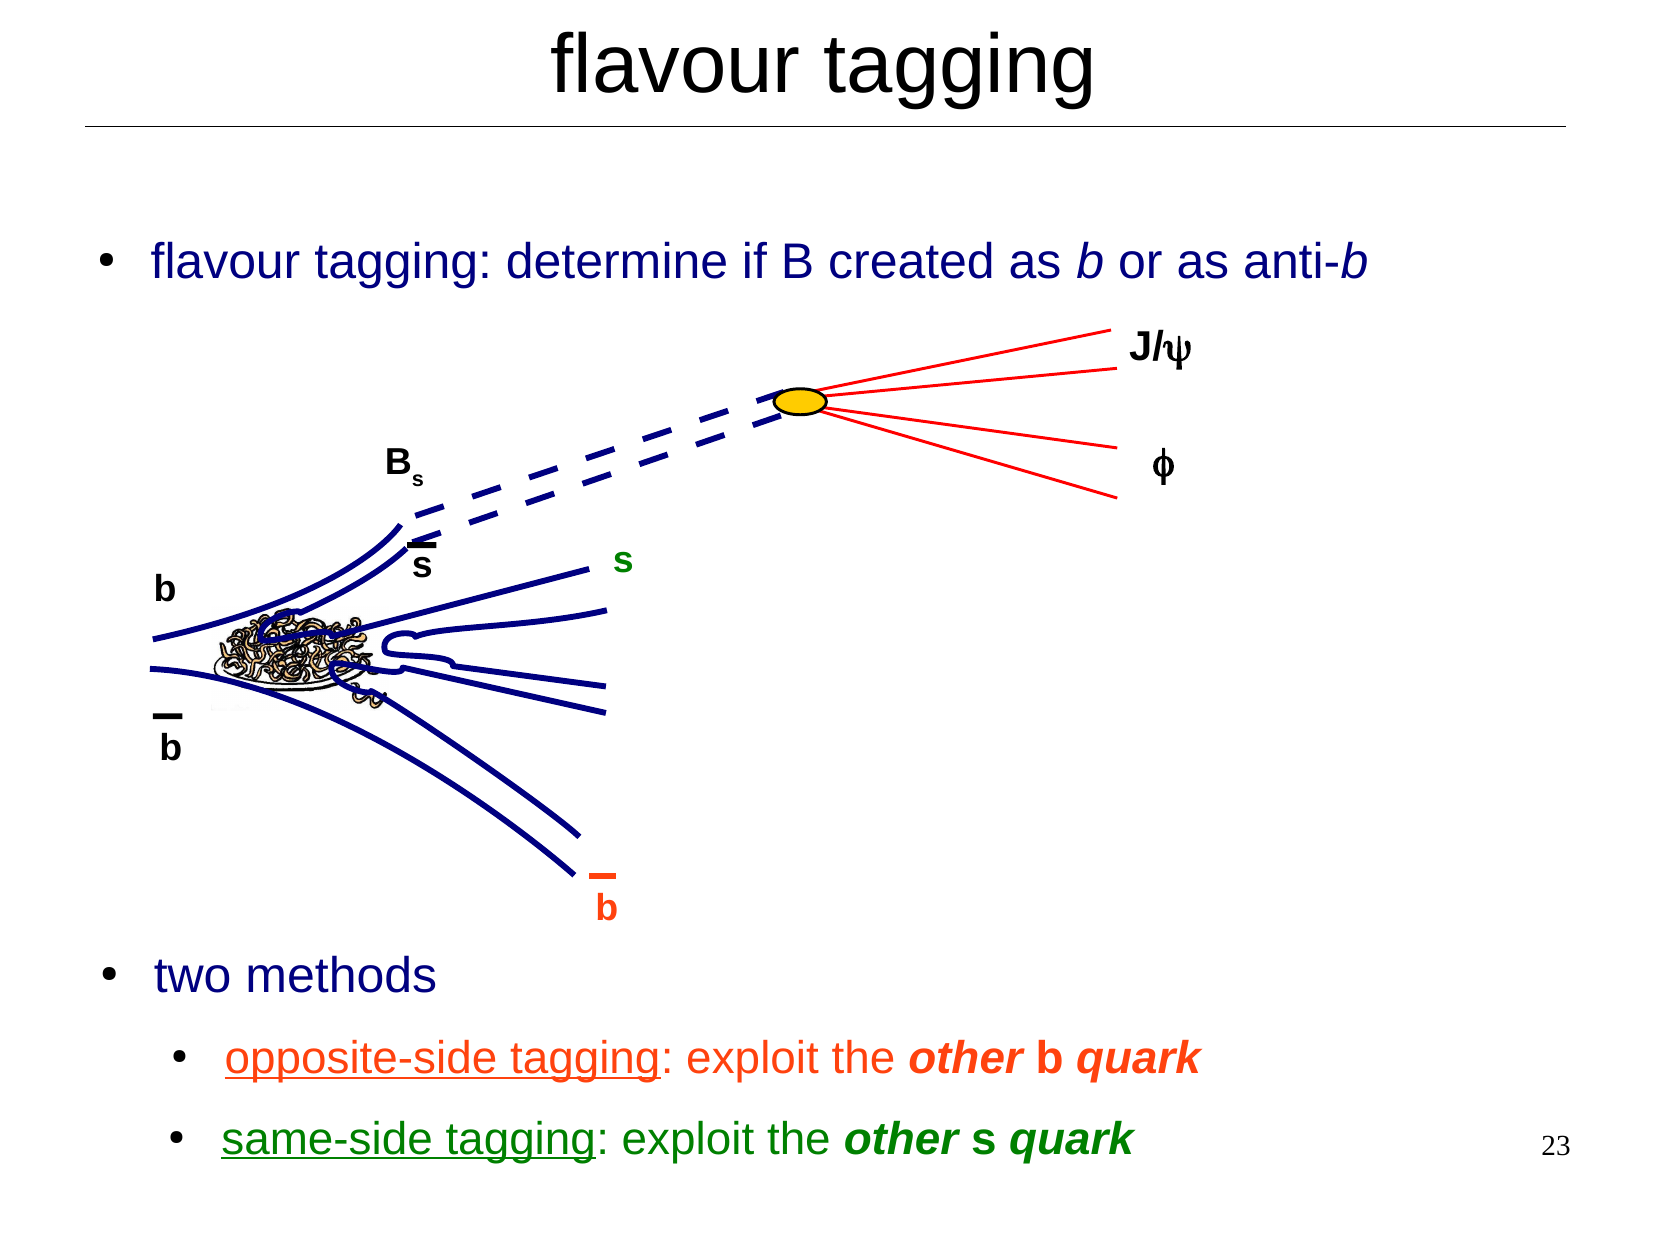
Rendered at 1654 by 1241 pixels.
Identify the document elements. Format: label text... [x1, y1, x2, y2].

title flavour tagging [79, 5, 1568, 121]
text_box b [580, 878, 652, 936]
list same-side tagging: exploit the other s quark [79, 1112, 1568, 1165]
text_box b [144, 719, 203, 779]
picture [335, 667, 389, 697]
text_box Bs [370, 432, 439, 499]
text_box s [598, 530, 649, 588]
picture [211, 606, 257, 621]
picture [211, 606, 389, 711]
text_box s [397, 536, 448, 594]
text_box b [138, 560, 197, 619]
picture [264, 606, 389, 637]
list flavour tagging: determine if B created as b or as anti-b [79, 232, 1568, 289]
text_box f [1137, 439, 1193, 509]
list two methods opposite-side tagging: exploit the other b quark [82, 947, 1571, 1084]
text_box [773, 388, 827, 415]
text_box J/y [1114, 315, 1211, 385]
picture [211, 680, 306, 711]
